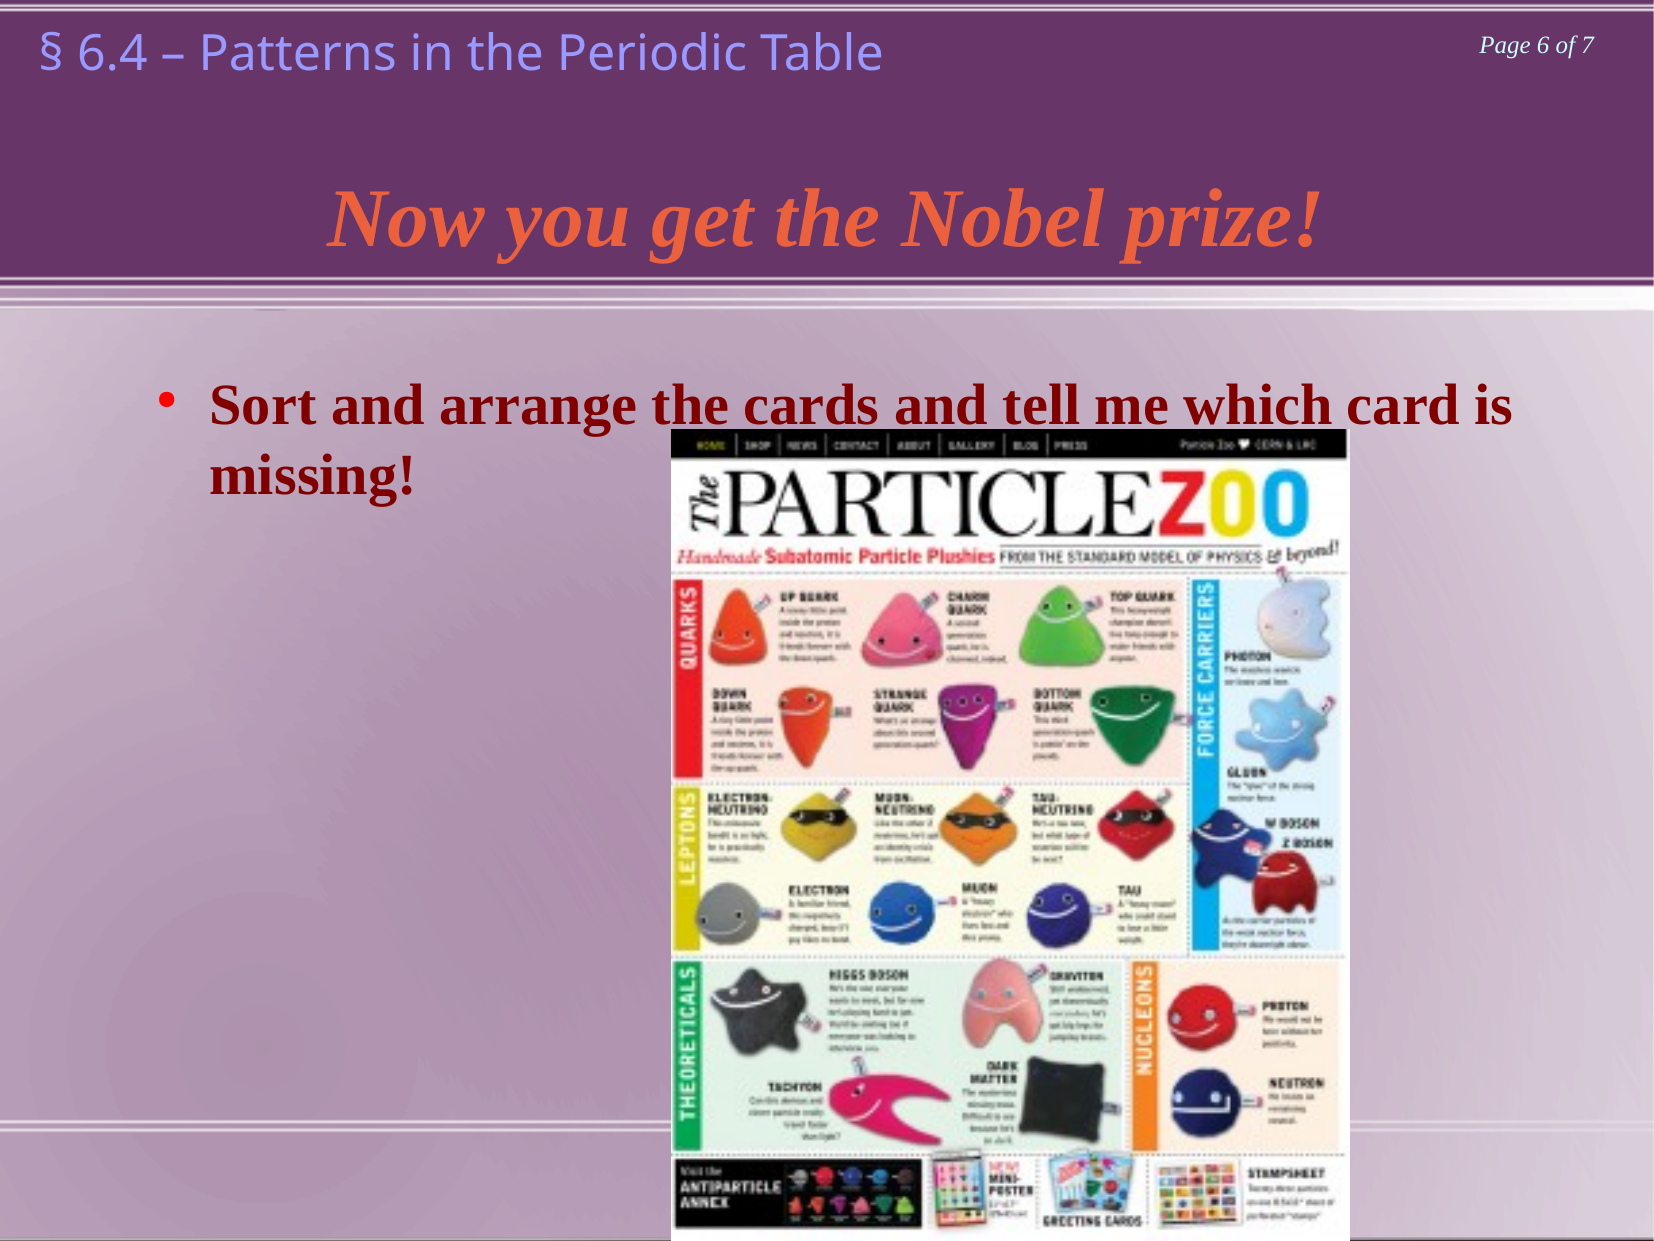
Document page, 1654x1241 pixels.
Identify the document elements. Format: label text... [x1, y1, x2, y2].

text_box Sort and arrange the cards and tell me which card is missing! [124, 358, 1530, 1103]
picture [0, 0, 1654, 1241]
text_box Page <number> of 7 [1465, 23, 1654, 95]
title Now you get the Nobel prize! [124, 95, 1530, 333]
text_box § 6.4 – Patterns in the Periodic Table [23, 9, 1465, 95]
